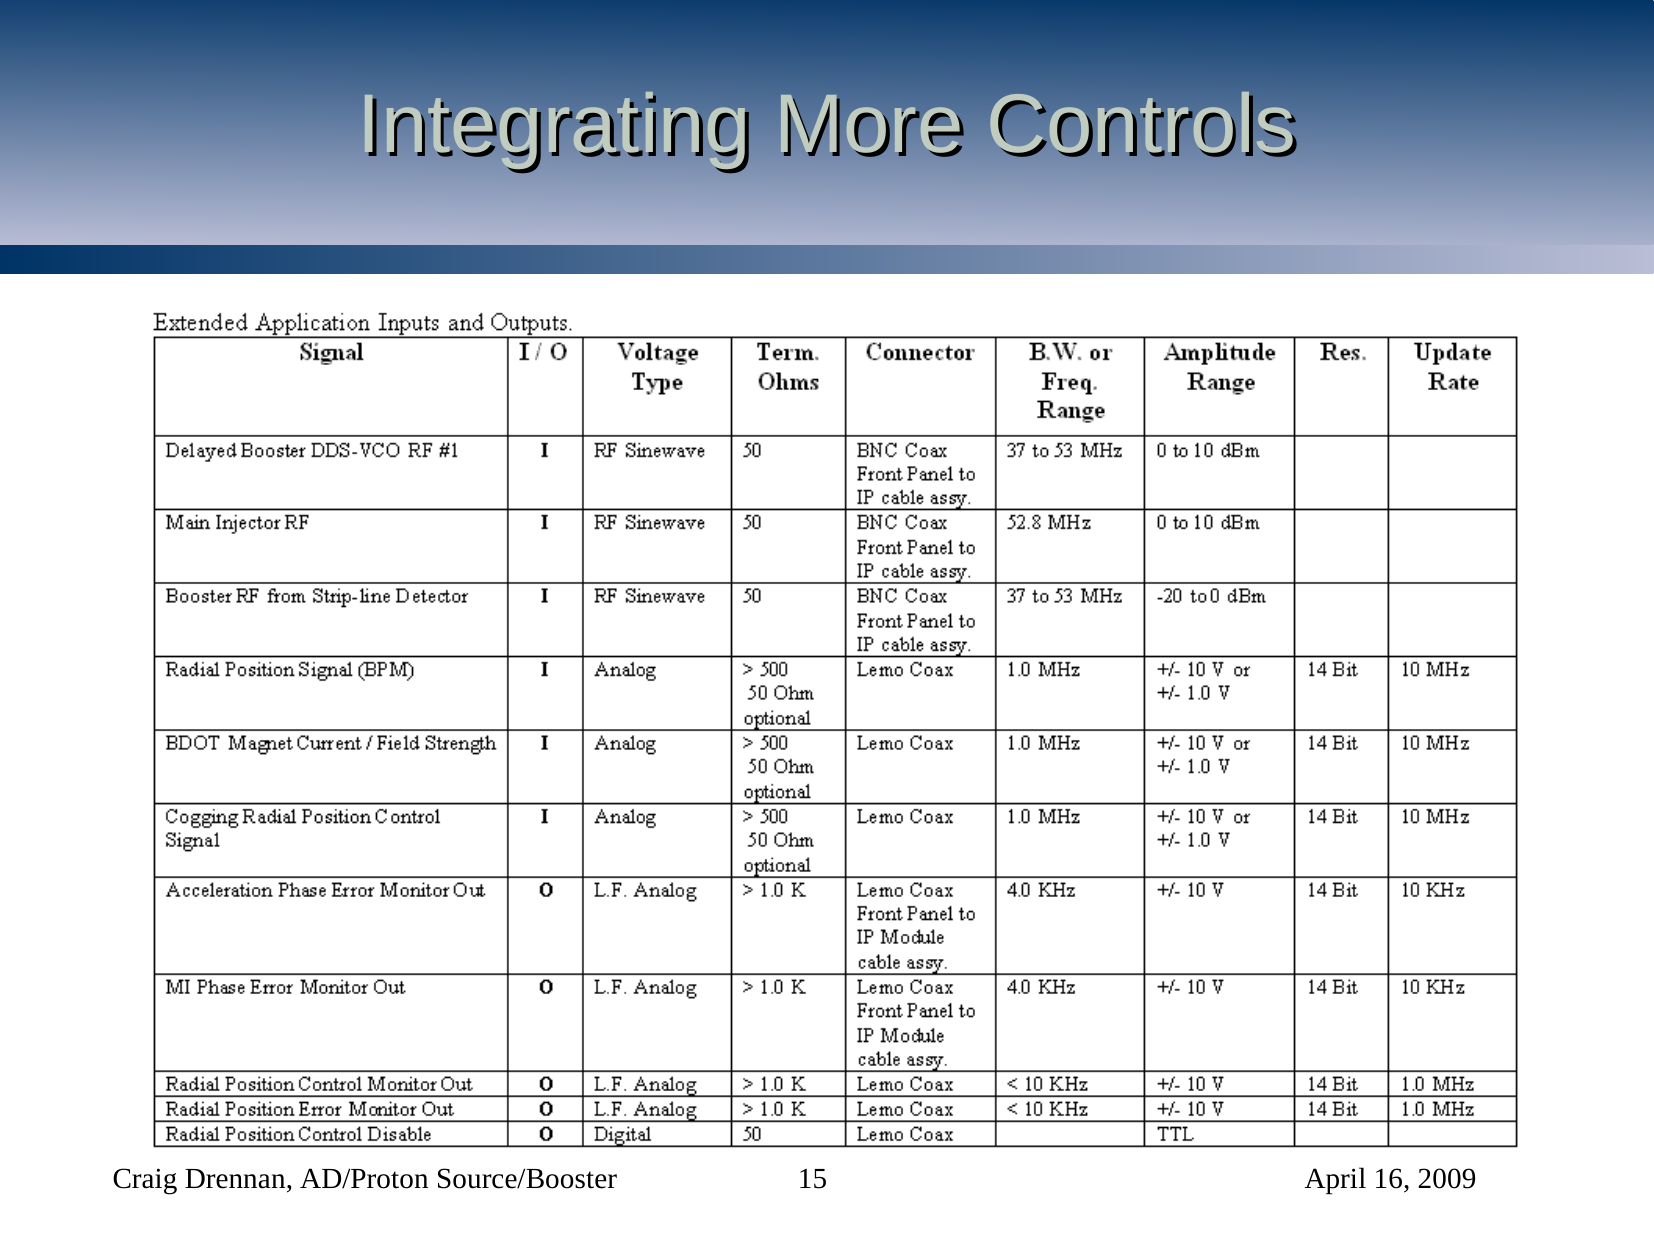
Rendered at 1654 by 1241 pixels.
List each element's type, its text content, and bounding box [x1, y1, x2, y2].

title Integrating More Controls [121, 20, 1534, 228]
picture [143, 293, 1538, 1163]
